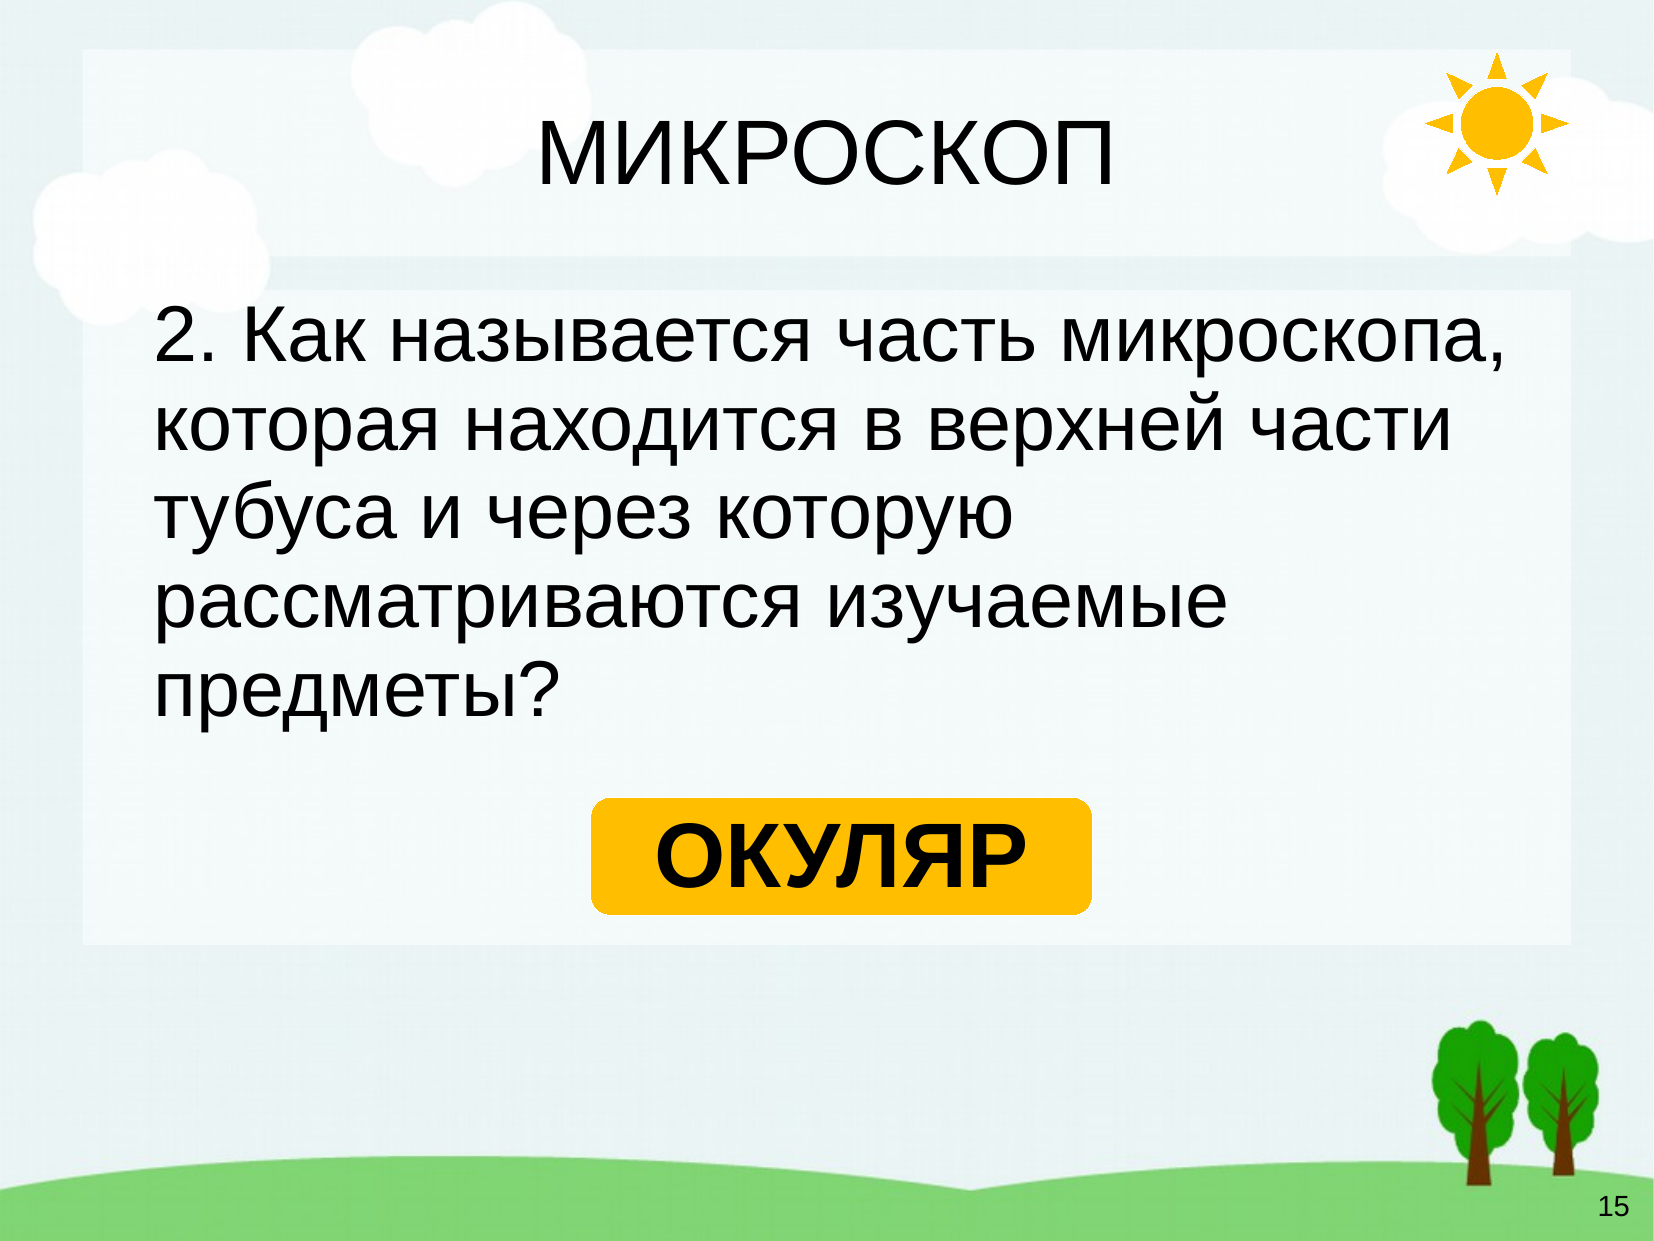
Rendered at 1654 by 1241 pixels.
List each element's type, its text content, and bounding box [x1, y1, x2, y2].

text_box [1486, 167, 1508, 198]
text_box ОКУЛЯР [590, 797, 1093, 916]
text_box [1486, 49, 1508, 80]
text_box [1540, 112, 1571, 134]
list 2. Как называется часть микроскопа, которая находится в верхней части тубуса и через которую рассматриваются изучаемые предметы? [82, 290, 1571, 945]
text_box [1444, 146, 1474, 176]
text_box [1423, 112, 1454, 134]
picture [0, 0, 1654, 1241]
text_box [1444, 71, 1474, 100]
text_box [1520, 71, 1550, 100]
text_box [1520, 146, 1550, 176]
text_box [1460, 86, 1535, 161]
title МИКРОСКОП [82, 49, 1571, 257]
